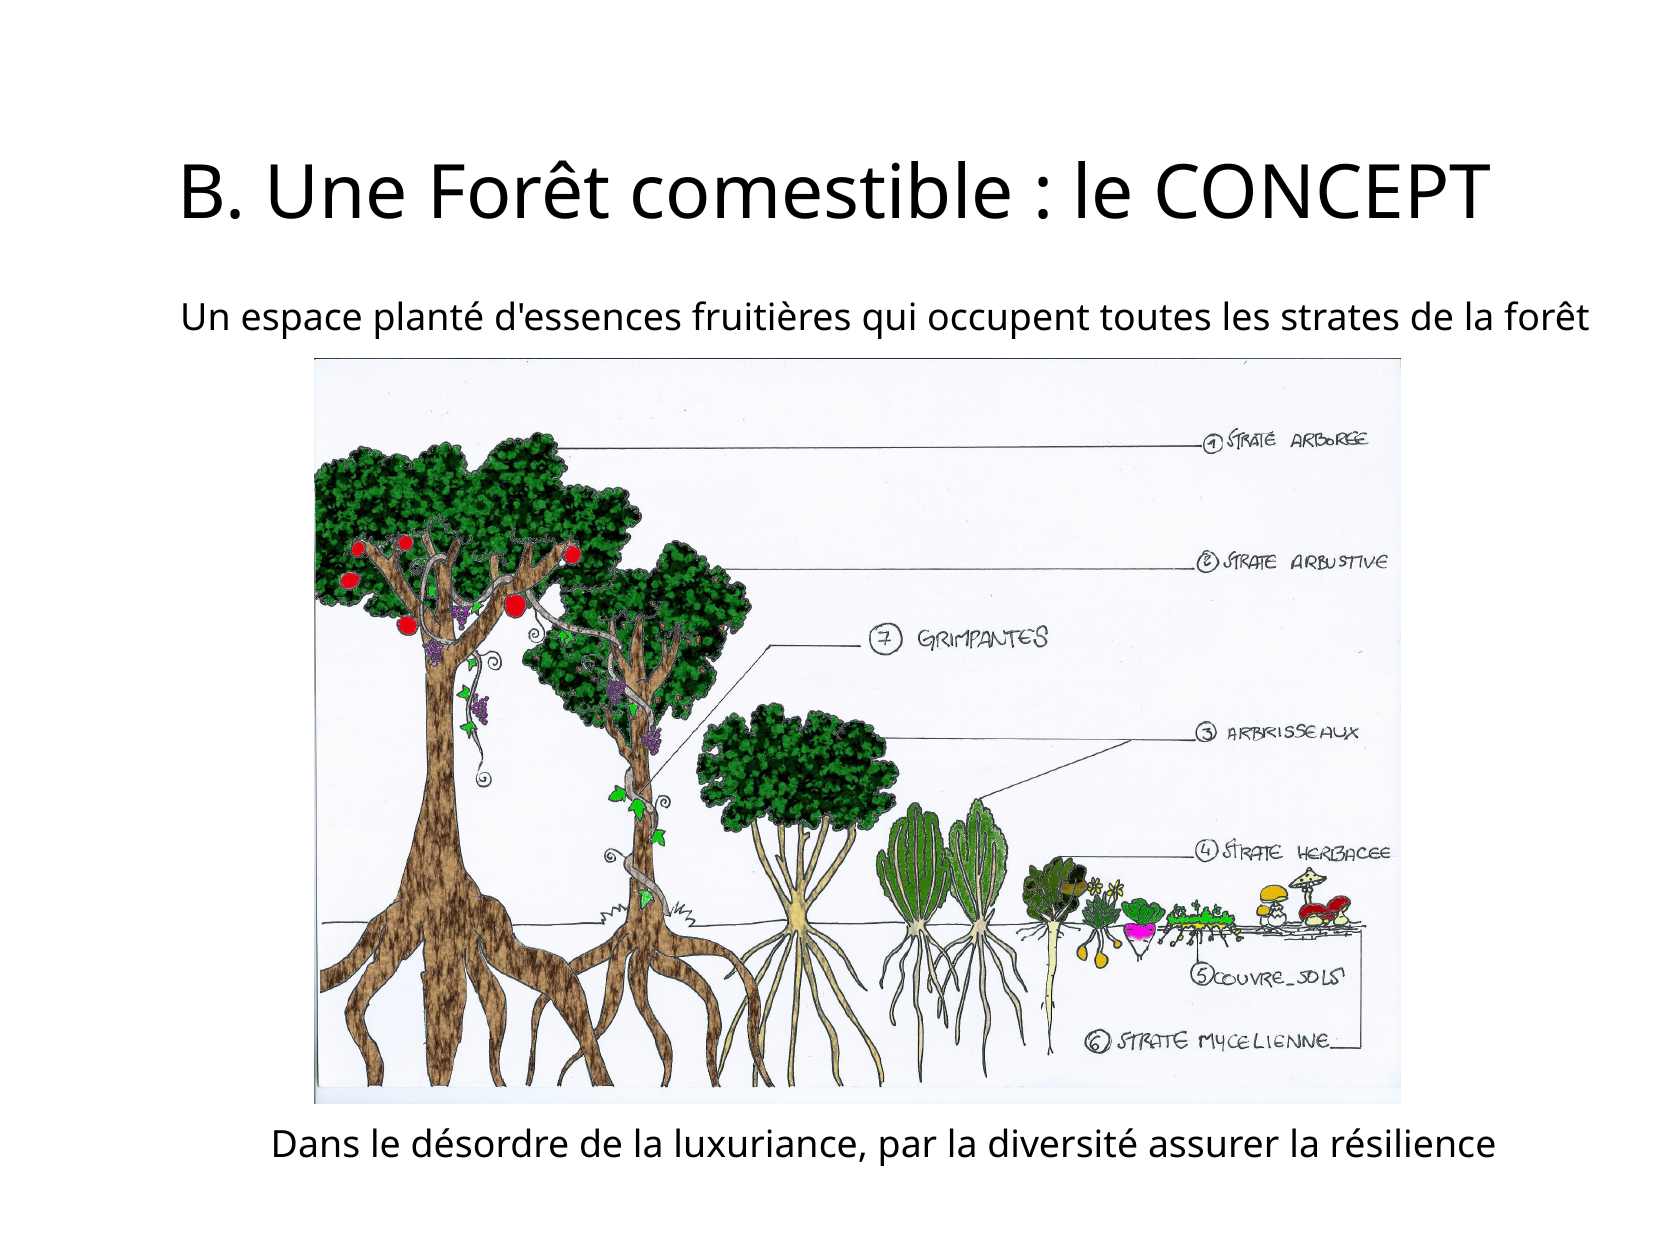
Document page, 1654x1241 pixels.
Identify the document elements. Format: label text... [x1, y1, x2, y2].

text_box Dans le désordre de la luxuriance, par la diversité assurer la résilience [255, 1110, 1487, 1174]
picture [314, 358, 1401, 1104]
text_box Un espace planté d'essences fruitières qui occupent toutes les strates de la forêt [165, 283, 1545, 348]
list B. Une Forêt comestible : le CONCEPT [106, 138, 1542, 957]
